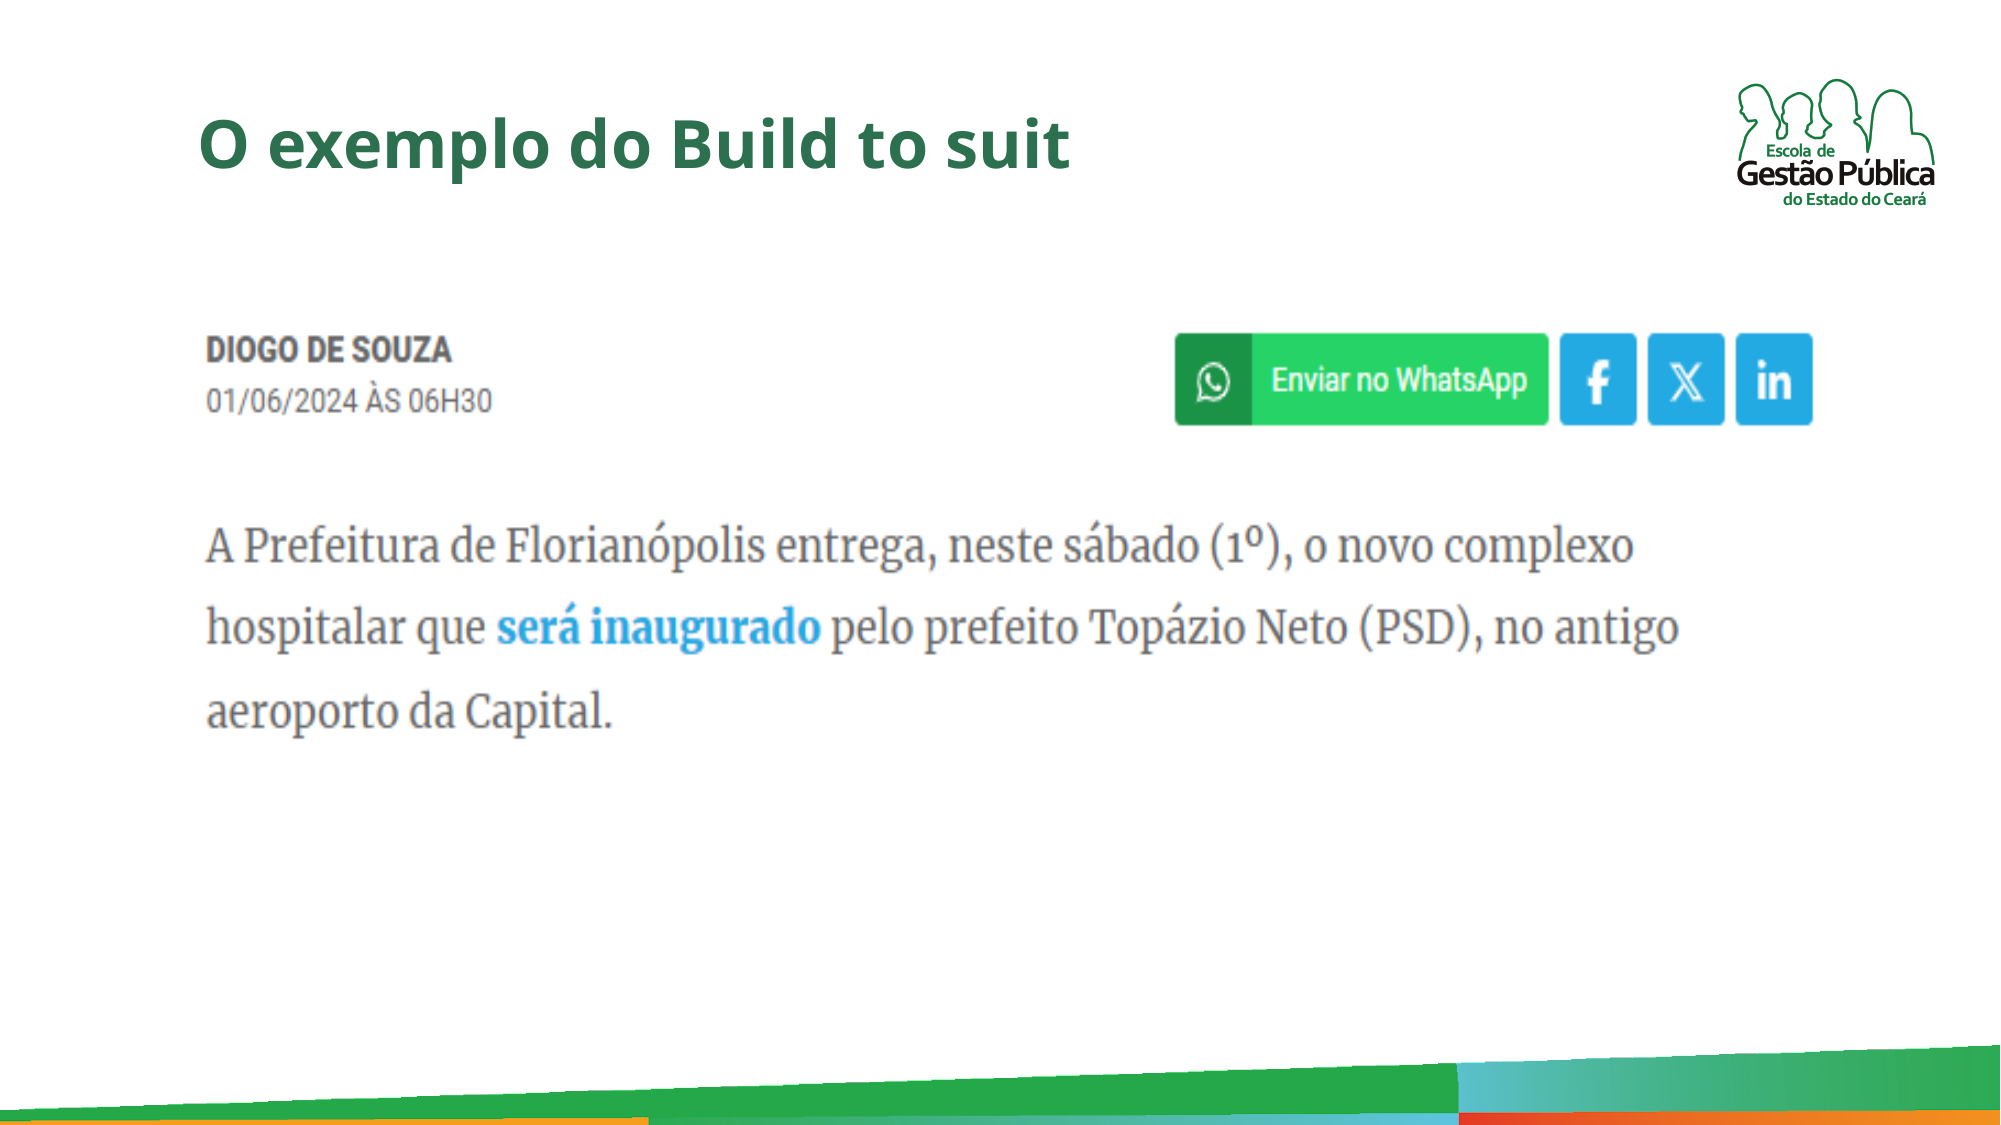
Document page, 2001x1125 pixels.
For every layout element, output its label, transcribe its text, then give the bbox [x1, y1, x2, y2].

picture [0, 1045, 2000, 1125]
text_box O exemplo do Build to suit [182, 94, 1684, 190]
picture [1725, 31, 1947, 253]
picture [166, 292, 1842, 805]
